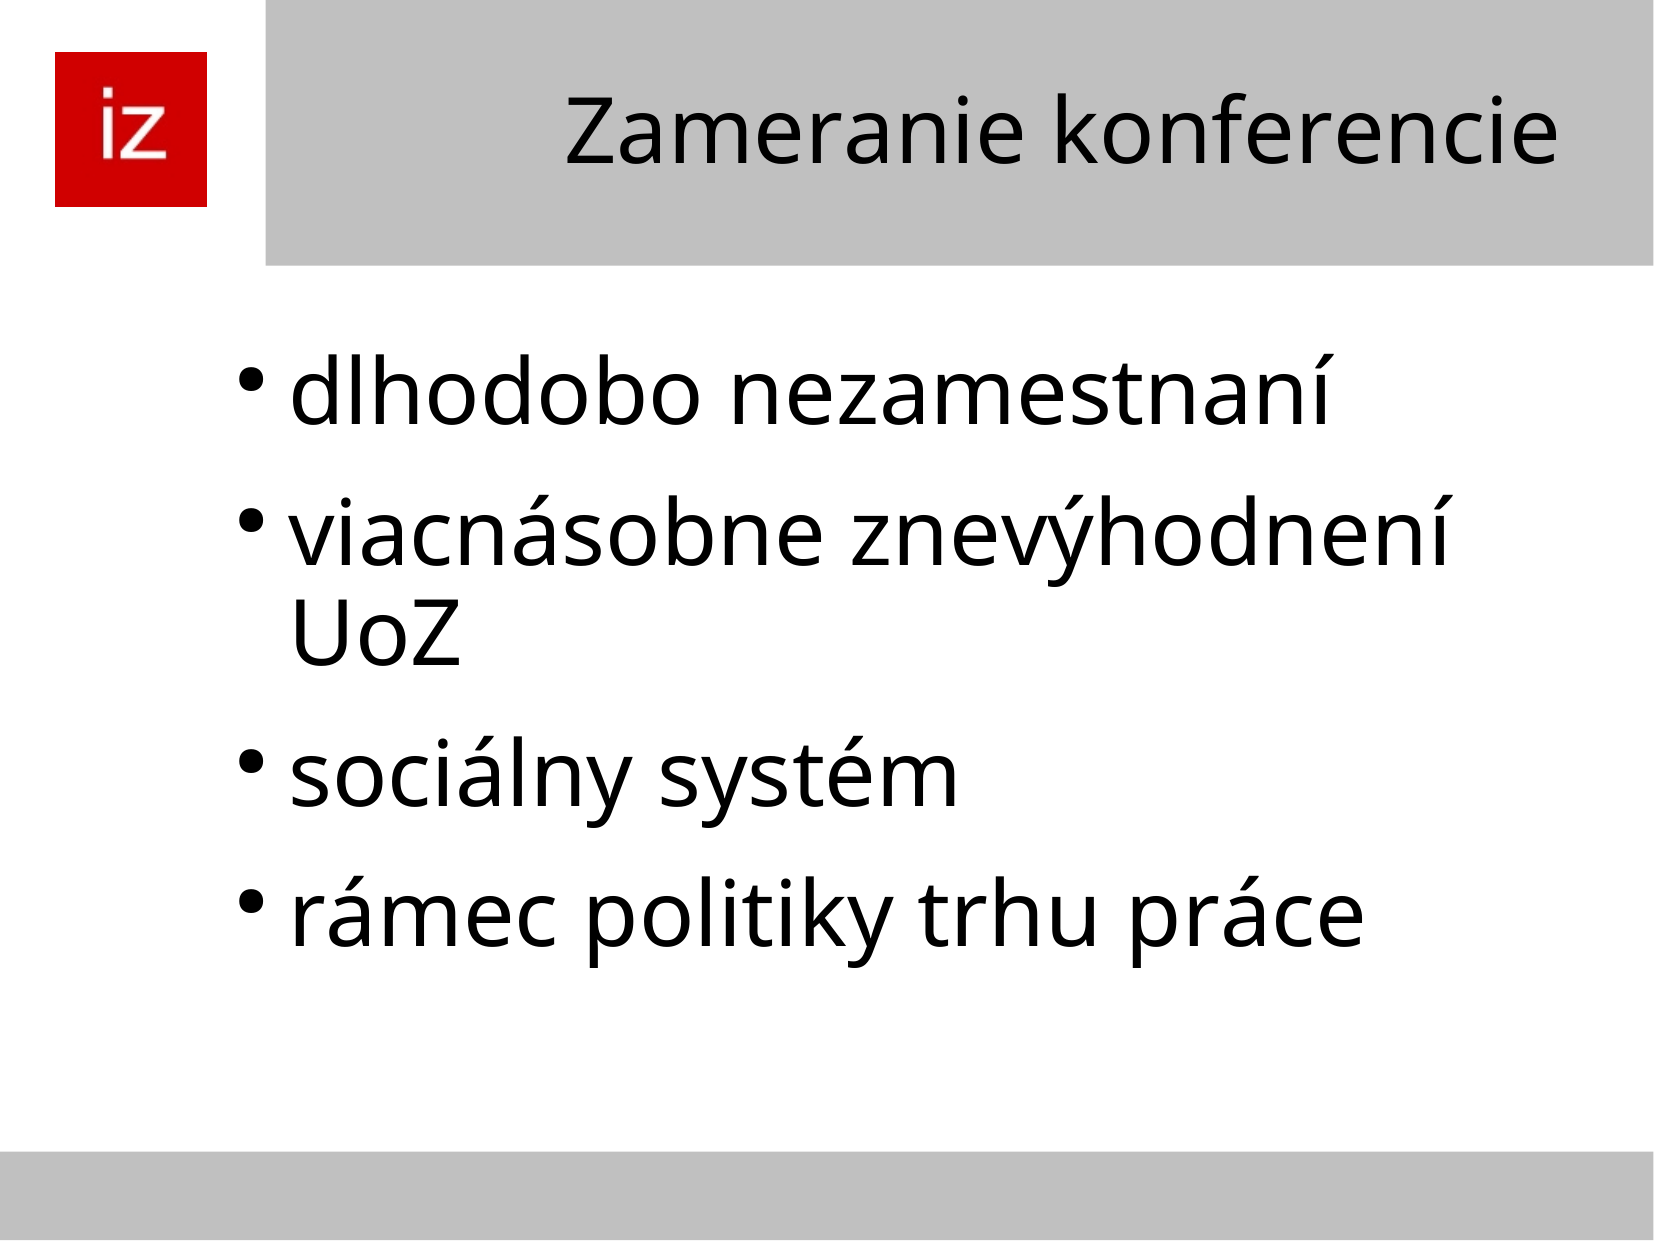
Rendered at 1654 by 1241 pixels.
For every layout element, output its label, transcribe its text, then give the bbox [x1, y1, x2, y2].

list dlhodobo nezamestnaní viacnásobne znevýhodnení UoZ sociálny systém rámec politiky trhu práce [121, 344, 1533, 1126]
title Zameranie konferencie [561, 29, 1565, 237]
picture [55, 52, 207, 207]
